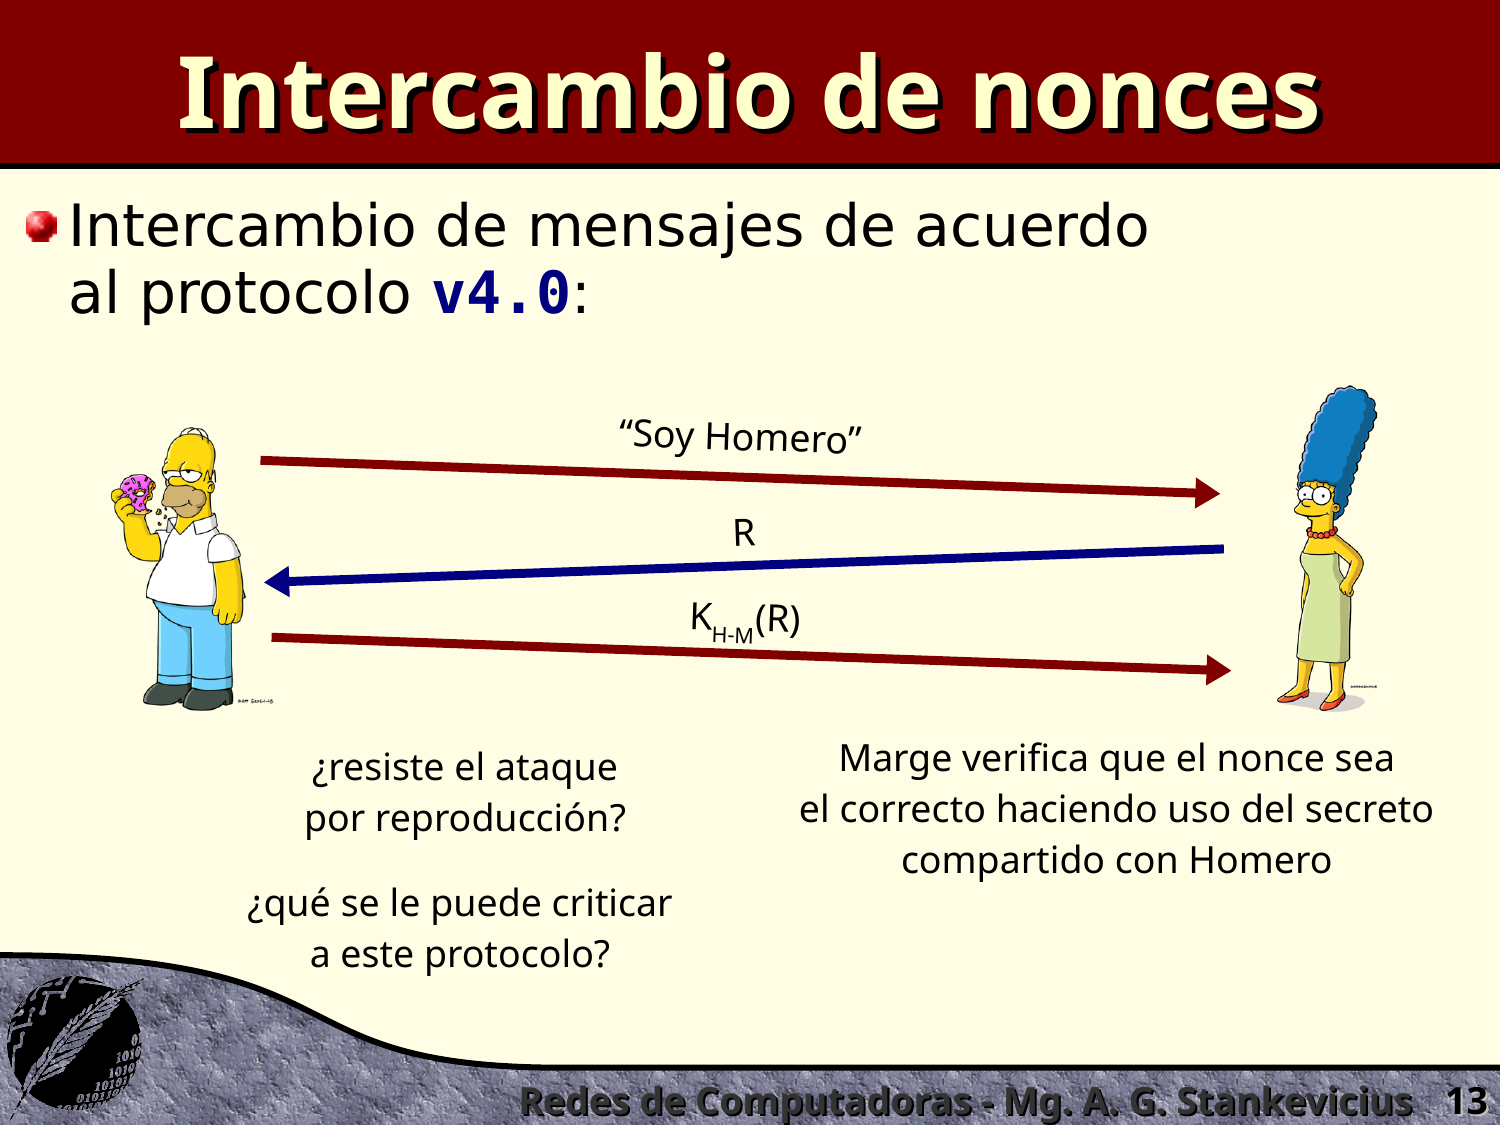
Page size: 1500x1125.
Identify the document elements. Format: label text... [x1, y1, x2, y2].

text_box “Soy Homero” [603, 398, 878, 476]
text_box Marge verifica que el nonce sea el correcto haciendo uso del secreto compartido con Homero [784, 724, 1452, 897]
picture [106, 423, 284, 713]
list Intercambio de mensajes de acuerdo al protocolo v4.0: [11, 192, 1486, 845]
title Intercambio de nonces [15, 5, 1485, 160]
text_box ¿resiste el ataque por reproducción? [289, 732, 635, 853]
picture [790, 1100, 795, 1110]
picture [1223, 385, 1434, 712]
picture [0, 959, 1500, 1125]
text_box R [716, 497, 772, 567]
text_box ¿qué se le puede criticar a este protocolo? [232, 868, 692, 989]
picture [1047, 1100, 1054, 1110]
text_box KH-M(R) [673, 581, 964, 667]
